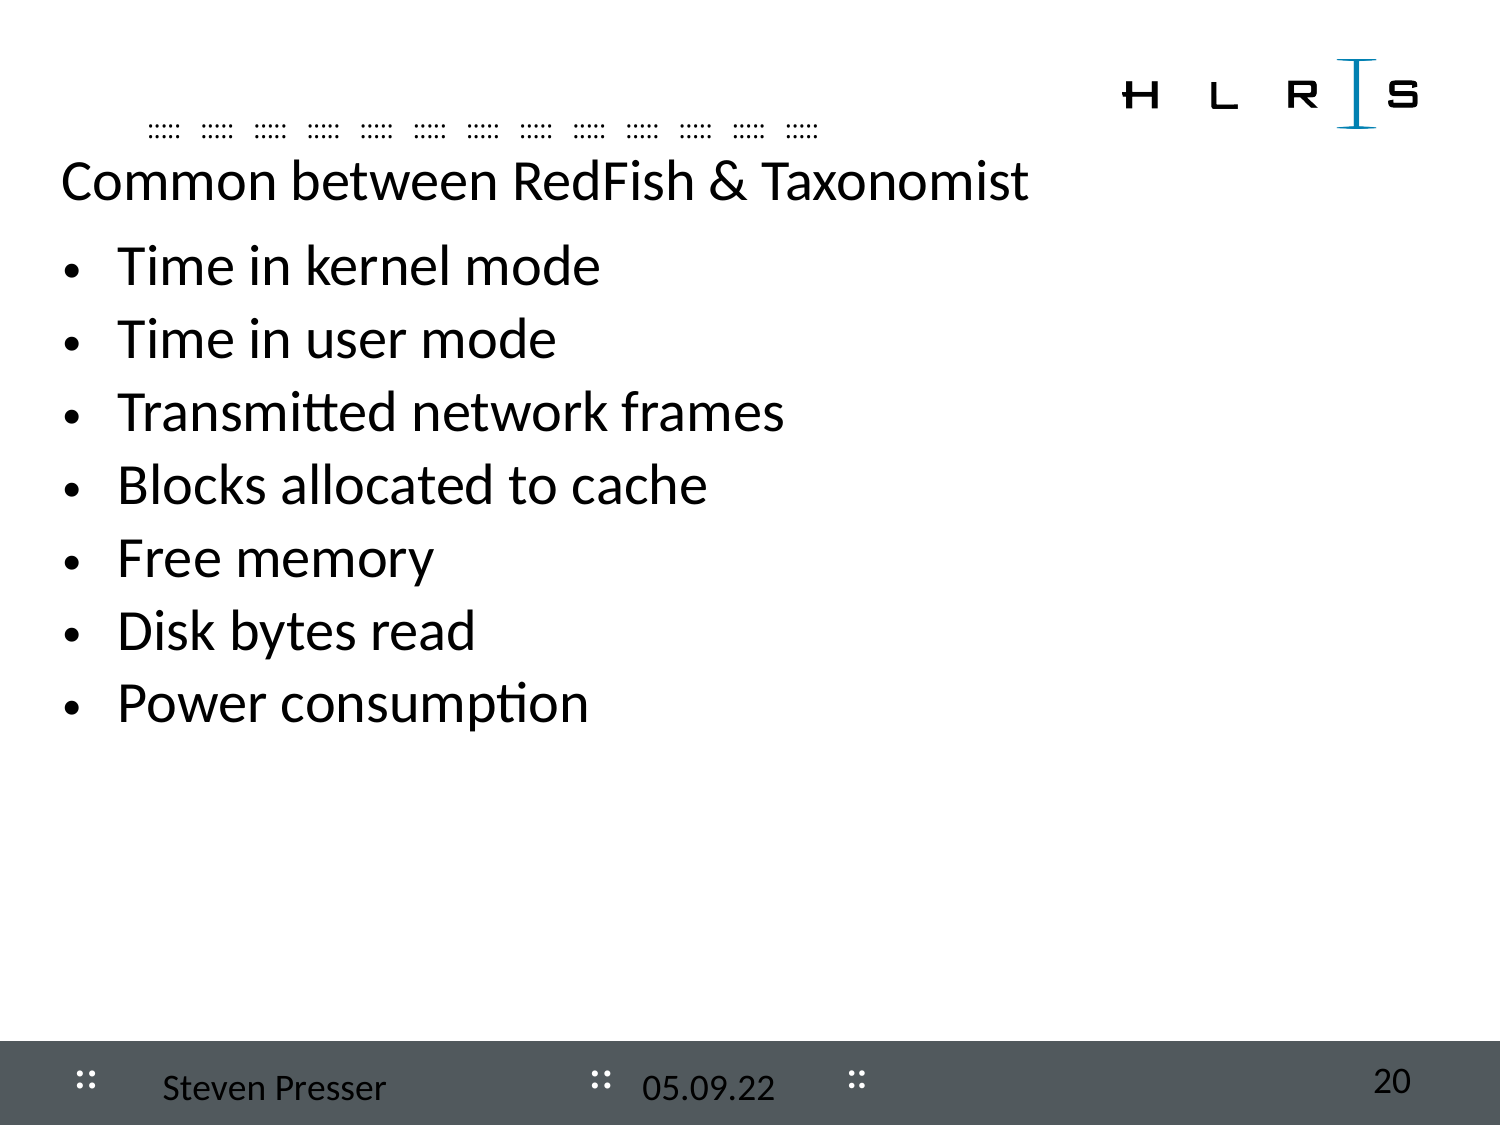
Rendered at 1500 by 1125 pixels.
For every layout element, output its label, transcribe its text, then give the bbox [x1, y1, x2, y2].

picture [1360, 59, 1418, 108]
list Time in kernel mode Time in user mode Transmitted network frames Blocks allocated to cache Free memory Disk bytes read Power consumption [46, 234, 1464, 977]
picture [1122, 59, 1353, 108]
title Common between RedFish & Taxonomist [46, 108, 1464, 234]
